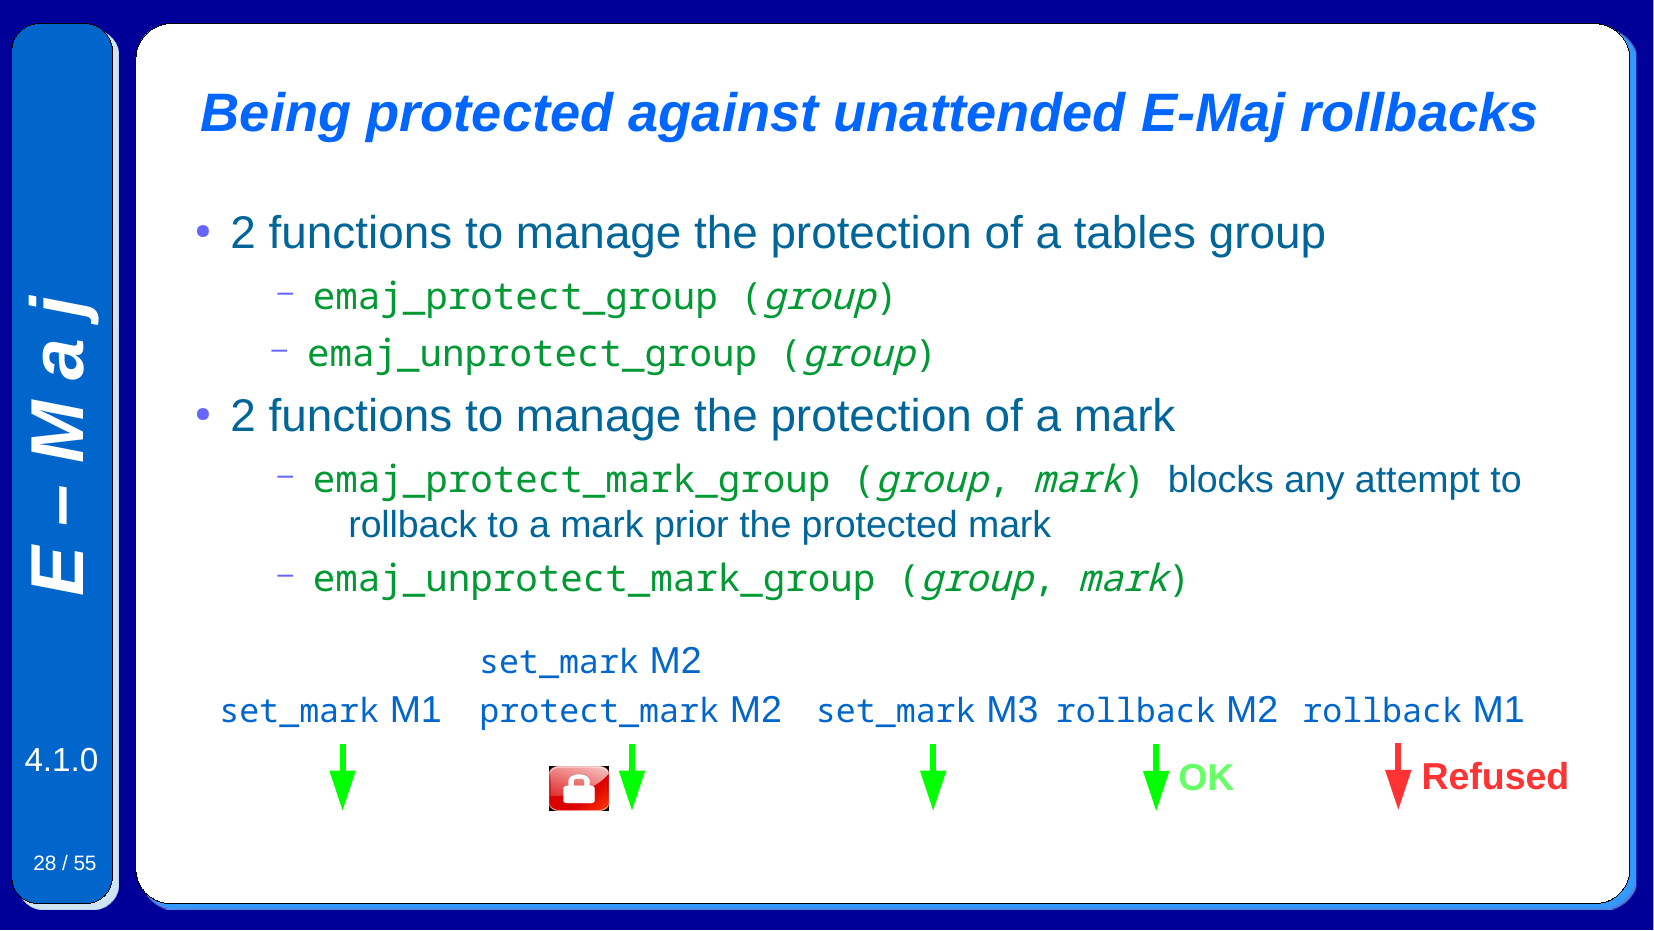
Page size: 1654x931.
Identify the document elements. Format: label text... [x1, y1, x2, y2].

text_box set_mark M2 [464, 630, 721, 680]
text_box Refused [1396, 748, 1595, 811]
text_box OK [1163, 749, 1250, 806]
text_box set_mark M3 [801, 680, 1058, 739]
list 2 functions to manage the protection of a tables group emaj_protect_group (group) emaj_unprotect_group (group) 2 functions to manage the protection of a mark emaj_protect_mark_group (group, mark) blocks any attempt to rollback to a mark prior the protected mark emaj_unprotect_mark_group (group, mark) [177, 206, 1587, 591]
text_box rollback M1 [1287, 680, 1540, 739]
text_box protect_mark M2 [464, 680, 797, 739]
picture [549, 766, 609, 811]
text_box rollback M2 [1058, 680, 1287, 739]
text_box set_mark M1 [204, 680, 461, 739]
title Being protected against unattended E-Maj rollbacks [200, 34, 1575, 191]
